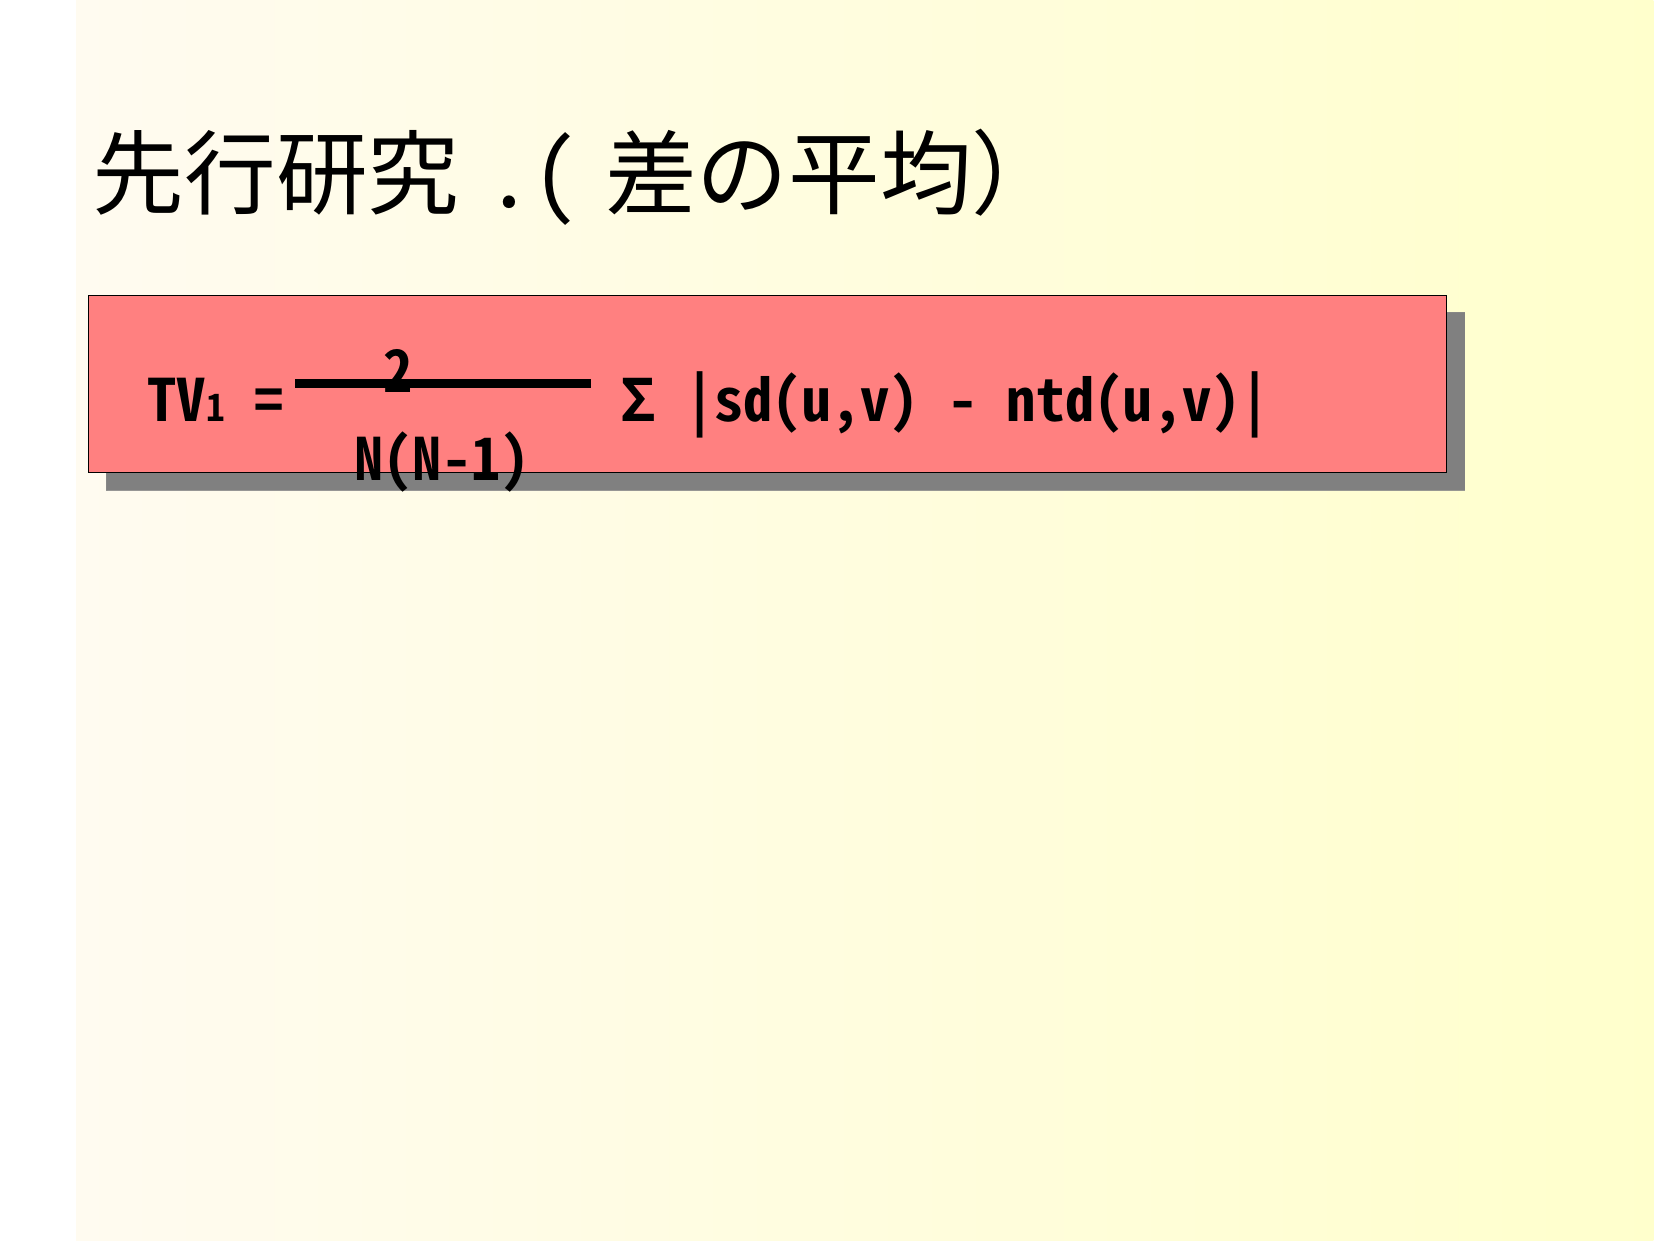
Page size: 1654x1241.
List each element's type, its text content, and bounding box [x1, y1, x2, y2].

text_box TV1 = Σ |sd(u,v) - ntd(u,v)| [147, 354, 1418, 413]
text_box 2 [383, 324, 456, 384]
title [29, 0, 1518, 368]
text_box 先行研究.(差の平均） [89, 118, 1300, 216]
text_box N(N-1) [354, 413, 532, 472]
text_box [88, 295, 1447, 473]
